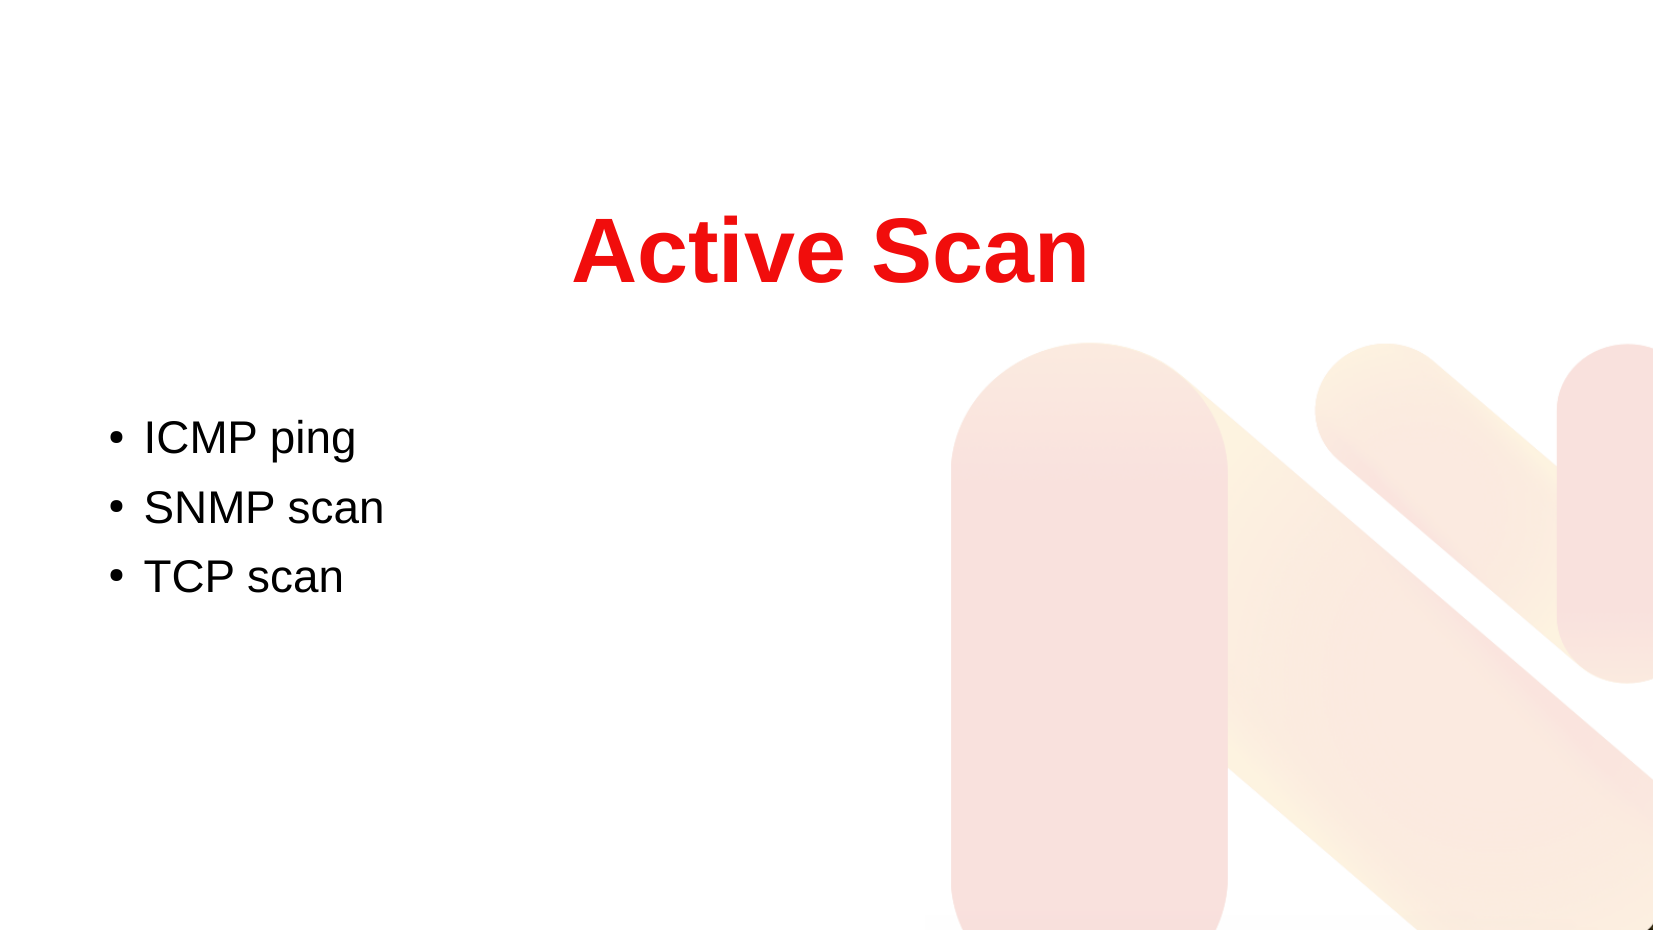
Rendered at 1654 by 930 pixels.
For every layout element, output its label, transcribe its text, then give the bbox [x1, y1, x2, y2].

picture [925, 327, 1653, 930]
title Active Scan [87, 172, 1576, 328]
subtitle ICMP ping SNMP scan TCP scan [87, 412, 1576, 603]
